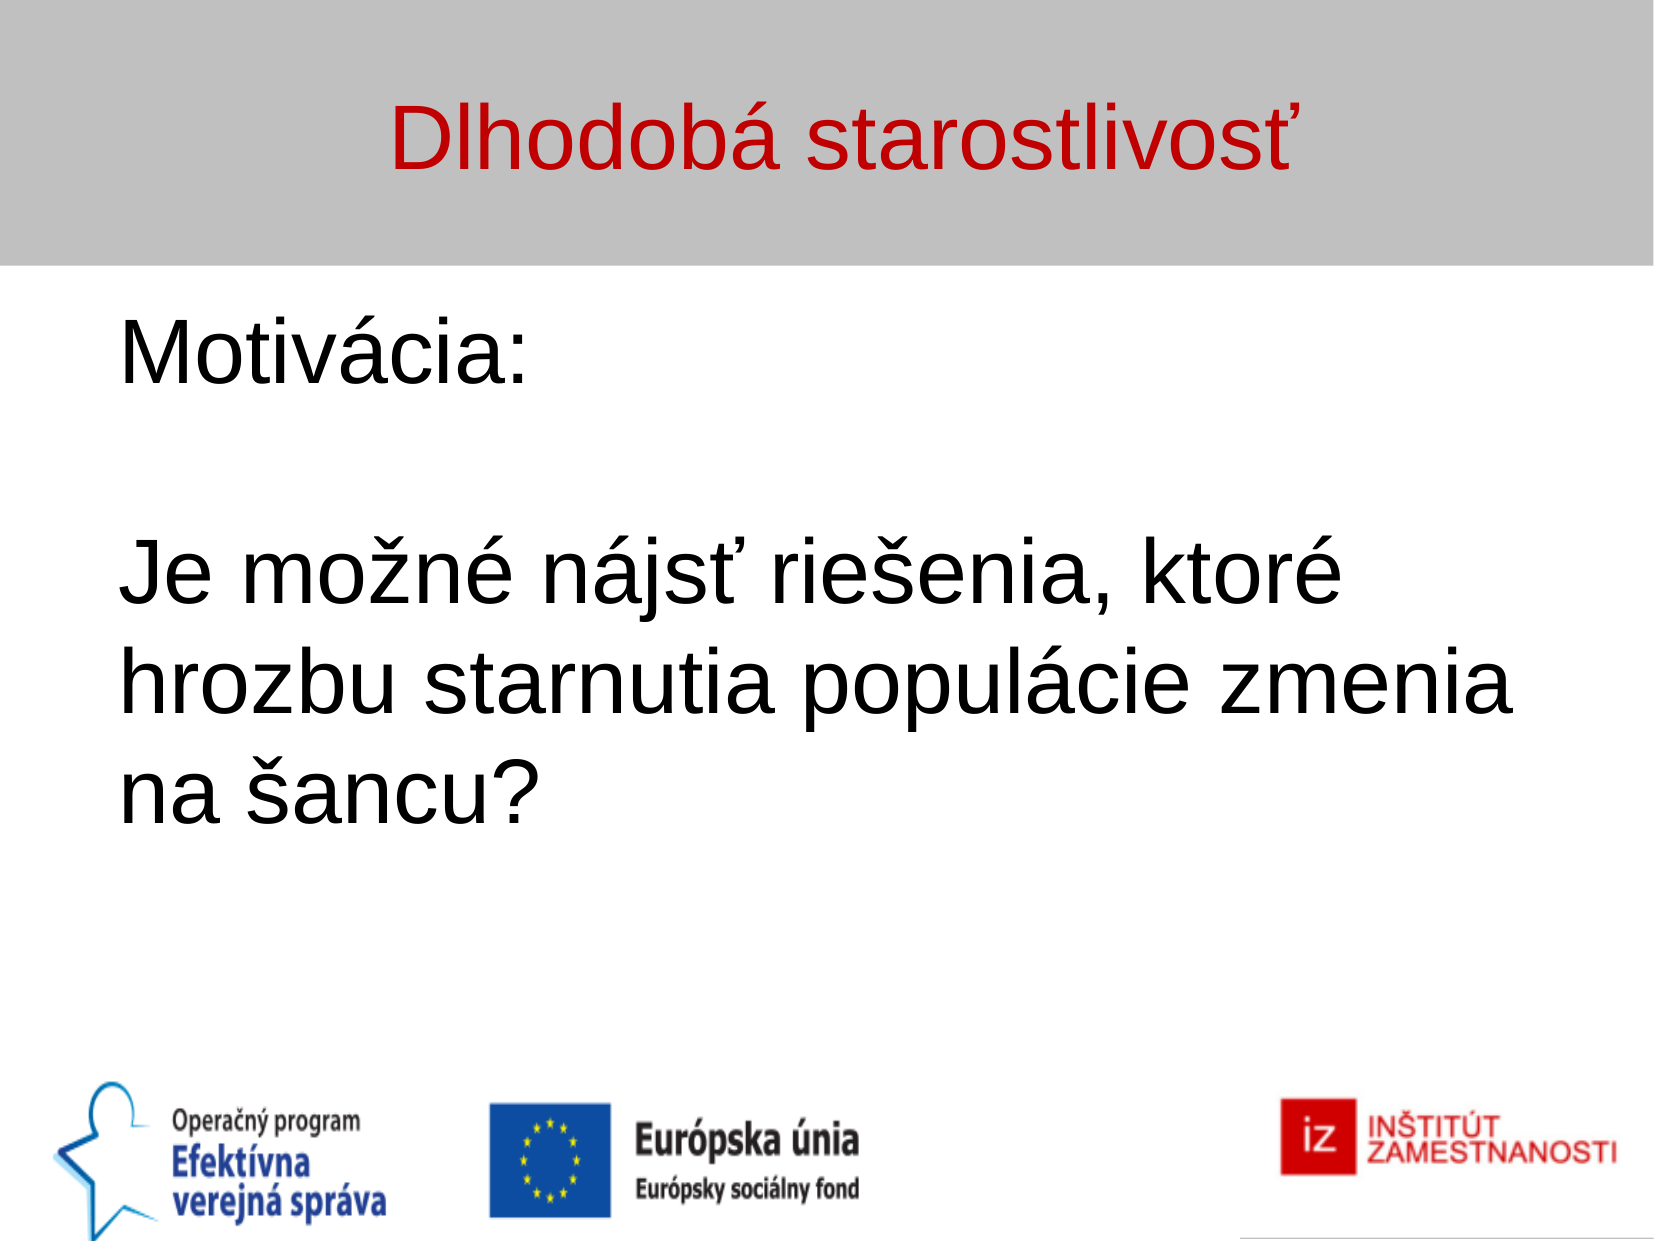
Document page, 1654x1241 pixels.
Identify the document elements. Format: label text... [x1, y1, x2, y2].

text_box Motivácia: Je možné nájsť riešenia, ktoré hrozbu starnutia populácie zmenia na šancu? [118, 291, 1532, 1073]
picture [1240, 1033, 1654, 1241]
text_box Dlhodobá starostlivosť [106, 29, 1583, 237]
picture [29, 1062, 886, 1241]
